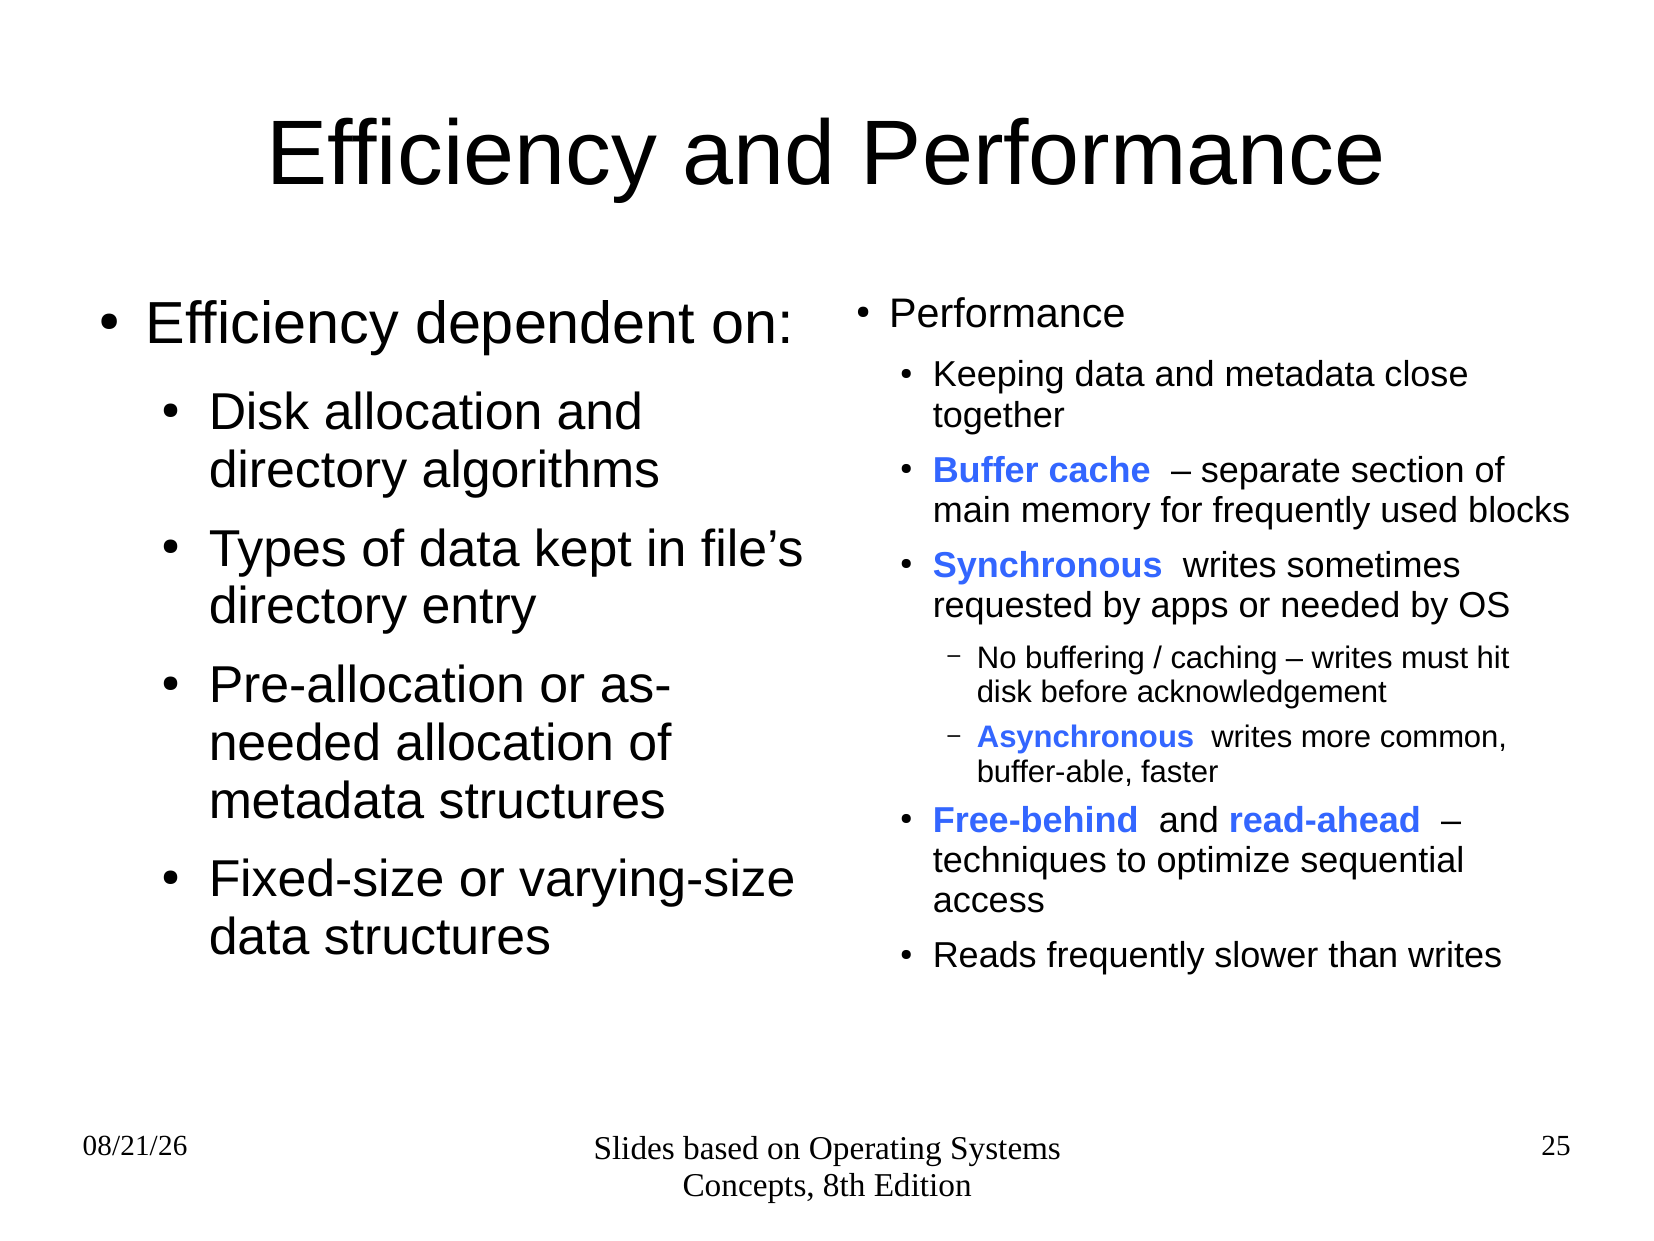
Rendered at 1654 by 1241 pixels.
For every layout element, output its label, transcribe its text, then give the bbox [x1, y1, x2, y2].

list Performance Keeping data and metadata close together Buffer cache – separate section of main memory for frequently used blocks Synchronous writes sometimes requested by apps or needed by OS No buffering / caching – writes must hit disk before acknowledgement Asynchronous writes more common, buffer-able, faster Free-behind and read-ahead – techniques to optimize sequential access Reads frequently slower than writes [845, 290, 1572, 1010]
list Efficiency dependent on: Disk allocation and directory algorithms Types of data kept in file’s directory entry Pre-allocation or as-needed allocation of metadata structures Fixed-size or varying-size data structures [82, 290, 809, 1010]
title Efficiency and Performance [82, 49, 1571, 257]
